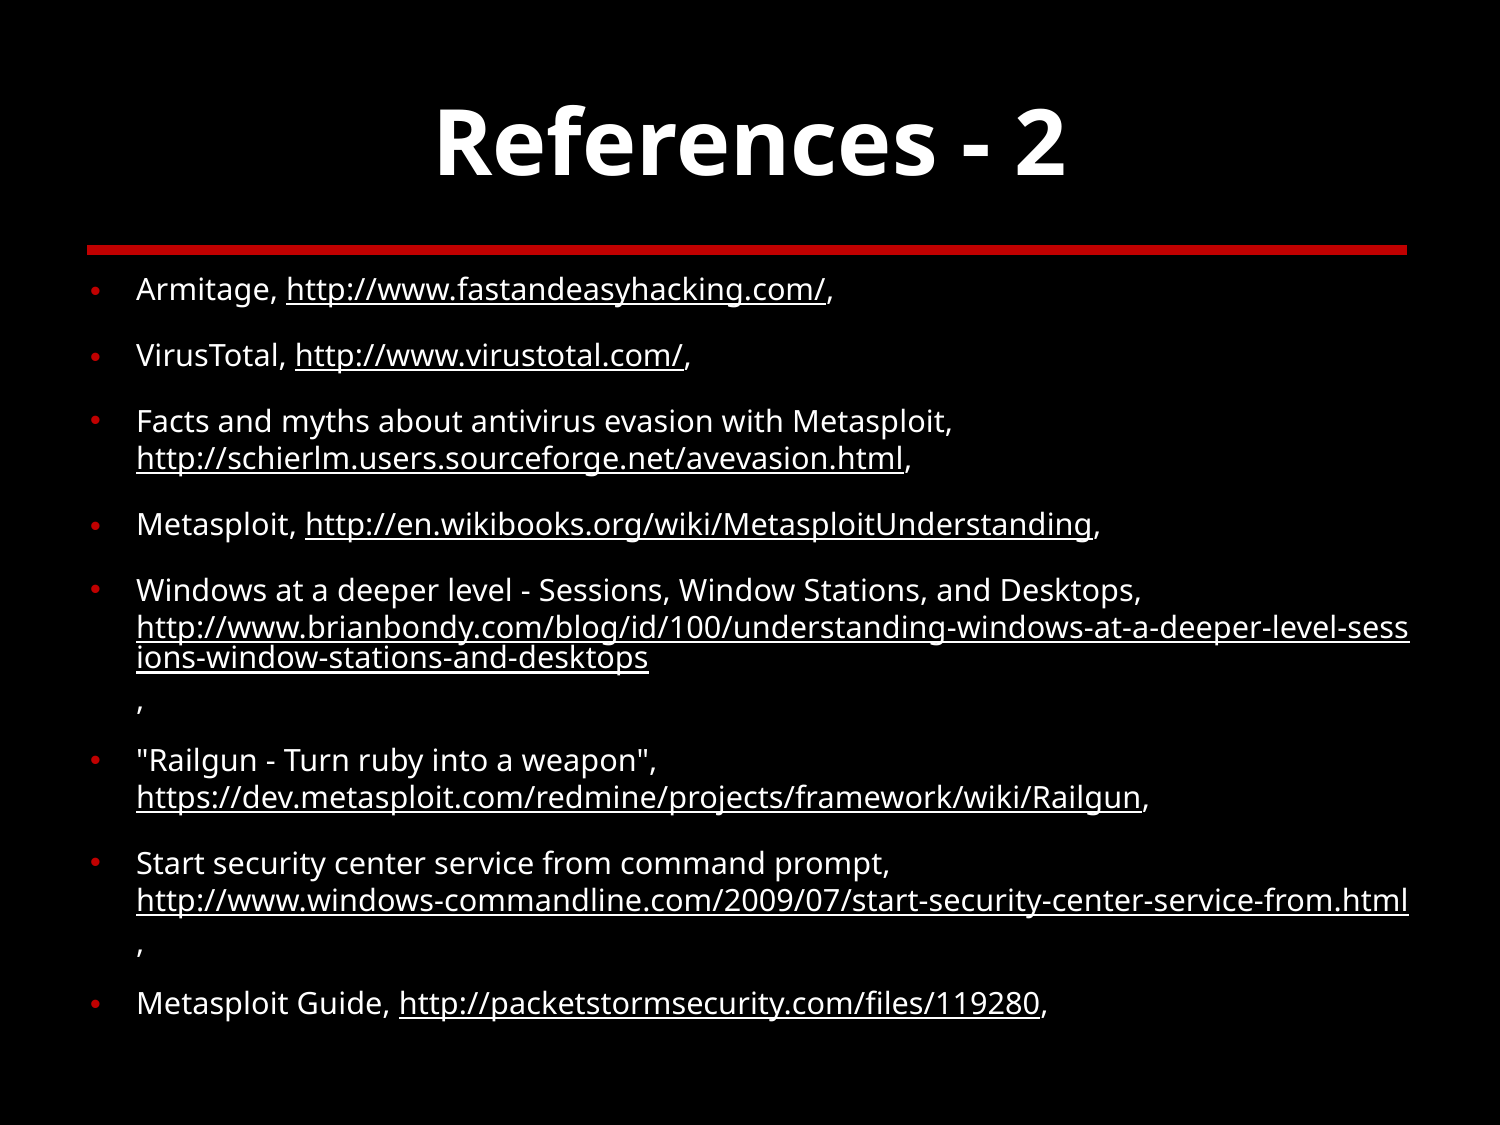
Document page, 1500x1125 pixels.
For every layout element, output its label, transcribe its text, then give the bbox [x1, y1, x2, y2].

list Armitage, http://www.fastandeasyhacking.com/, VirusTotal, http://www.virustotal.com/, Facts and myths about antivirus evasion with Metasploit, http://schierlm.users.sourceforge.net/avevasion.html, Metasploit, http://en.wikibooks.org/wiki/MetasploitUnderstanding, Windows at a deeper level - Sessions, Window Stations, and Desktops, http://www.brianbondy.com/blog/id/100/understanding-windows-at-a-deeper-level-sessions-window-stations-and-desktops, "Railgun - Turn ruby into a weapon", https://dev.metasploit.com/redmine/projects/framework/wiki/Railgun, Start security center service from command prompt, http://www.windows-commandline.com/2009/07/start-security-center-service-from.html, Metasploit Guide, http://packetstormsecurity.com/files/119280, [75, 262, 1425, 1005]
title References - 2 [75, 45, 1425, 233]
